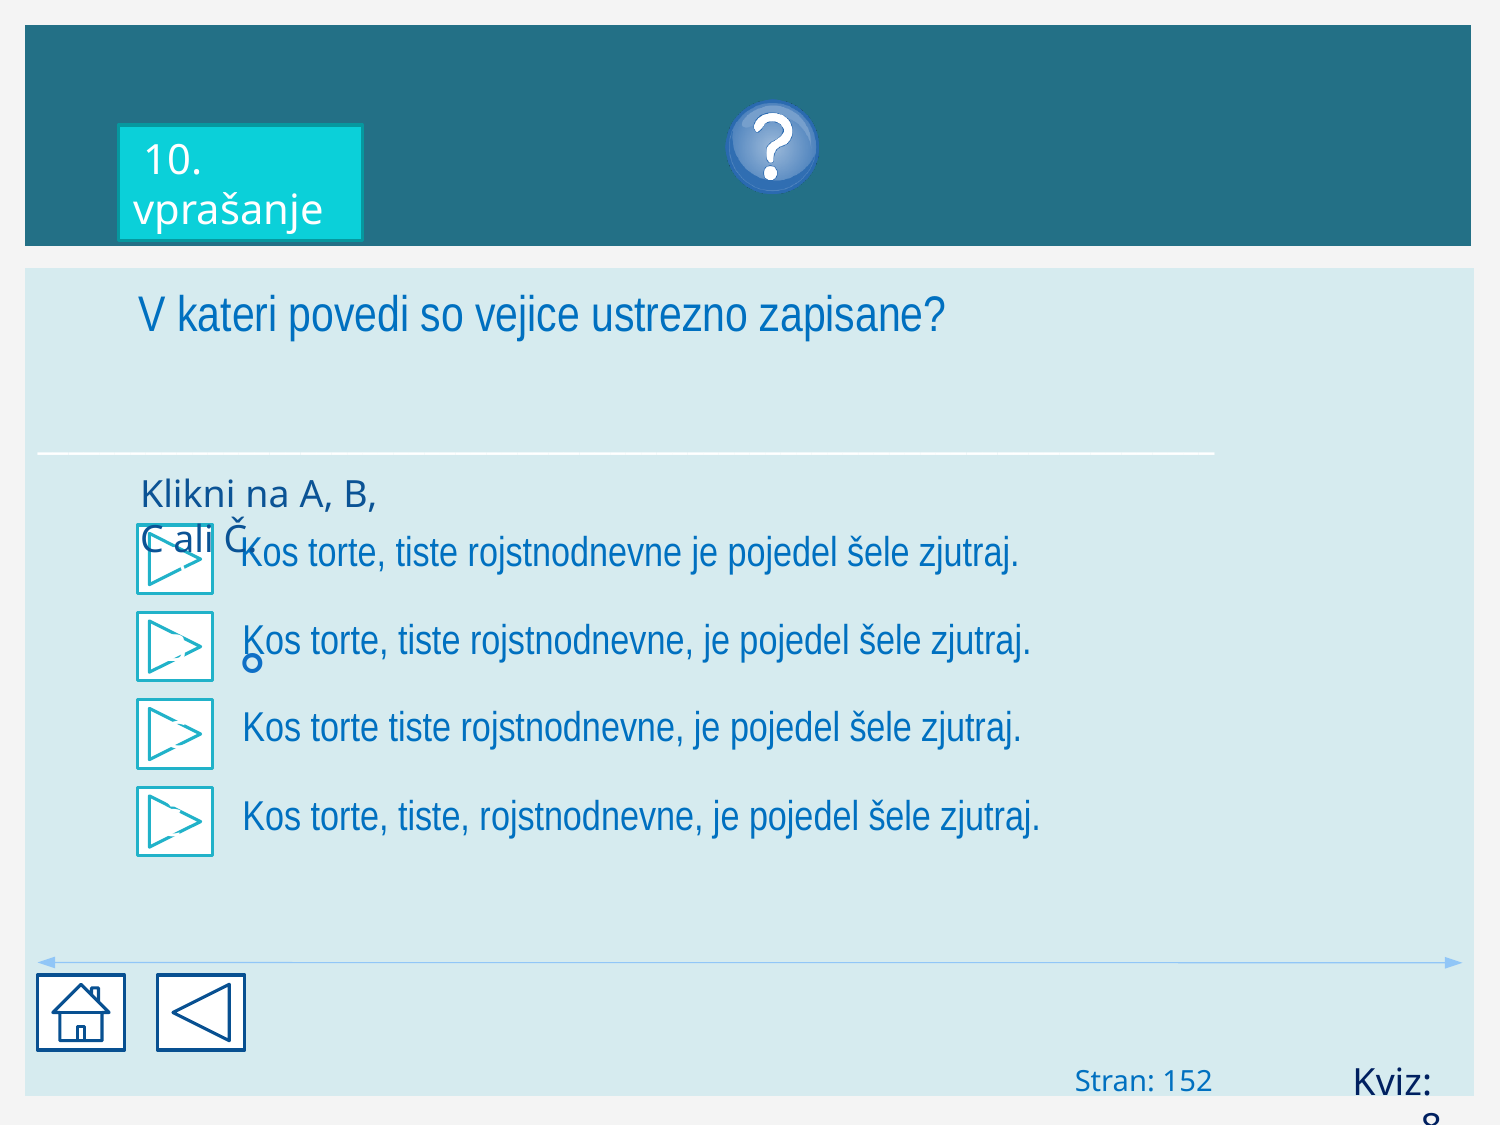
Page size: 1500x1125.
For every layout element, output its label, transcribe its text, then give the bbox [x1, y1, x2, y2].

text_box Kos torte, tiste, rojstnodnevne, je pojedel šele zjutraj. [227, 781, 1353, 848]
text_box Kos torte, tiste rojstnodnevne je pojedel šele zjutraj. [225, 517, 1351, 584]
text_box B [137, 612, 213, 681]
text_box 10. vprašanje [118, 125, 363, 191]
text_box ____________________________________________________________________________ [22, 404, 1488, 466]
text_box [0, 0, 1500, 1125]
text_box Stran: 152 [975, 1055, 1313, 1106]
picture [725, 100, 819, 194]
text_box Kviz: 8 [1337, 1050, 1475, 1111]
text_box A [137, 524, 213, 594]
text_box Kos torte tiste rojstnodnevne, je pojedel šele zjutraj. [227, 692, 1353, 759]
text_box Č. [137, 787, 213, 856]
text_box Kos torte, tiste rojstnodnevne, je pojedel šele zjutraj. [227, 605, 1353, 671]
text_box [1426, 1116, 1435, 1124]
text_box Klikni na A, B, C ali Č. [125, 466, 413, 524]
text_box C [137, 699, 213, 769]
text_box V kateri povedi so vejice ustrezno zapisane? [123, 273, 1401, 350]
